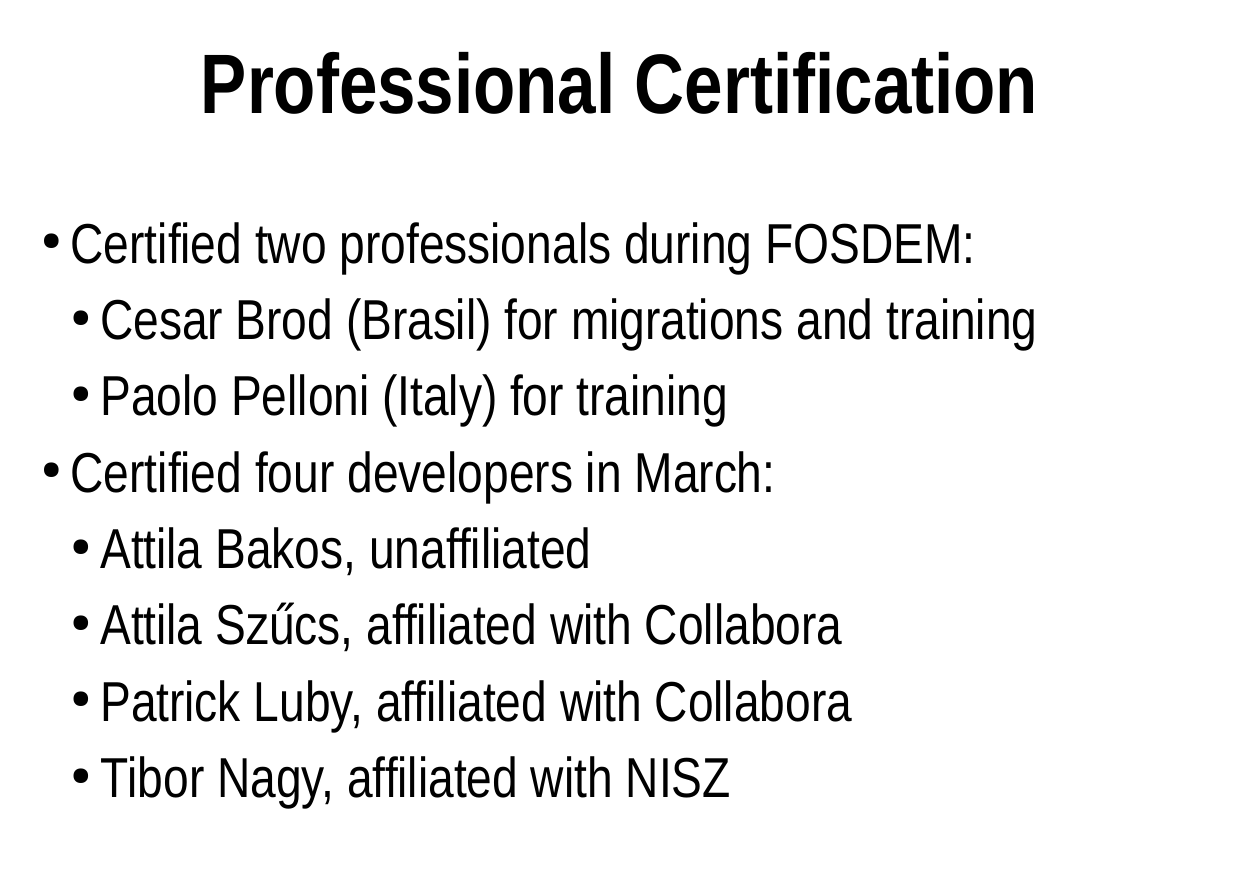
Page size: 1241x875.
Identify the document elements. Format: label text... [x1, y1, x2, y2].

title Professional Certification [11, 12, 1229, 155]
list Certified two professionals during FOSDEM: Cesar Brod (Brasil) for migrations and training Paolo Pelloni (Italy) for training Certified four developers in March: Attila Bakos, unaffiliated Attila Szűcs, affiliated with Collabora Patrick Luby, affiliated with Collabora Tibor Nagy, affiliated with NISZ [11, 210, 1229, 863]
